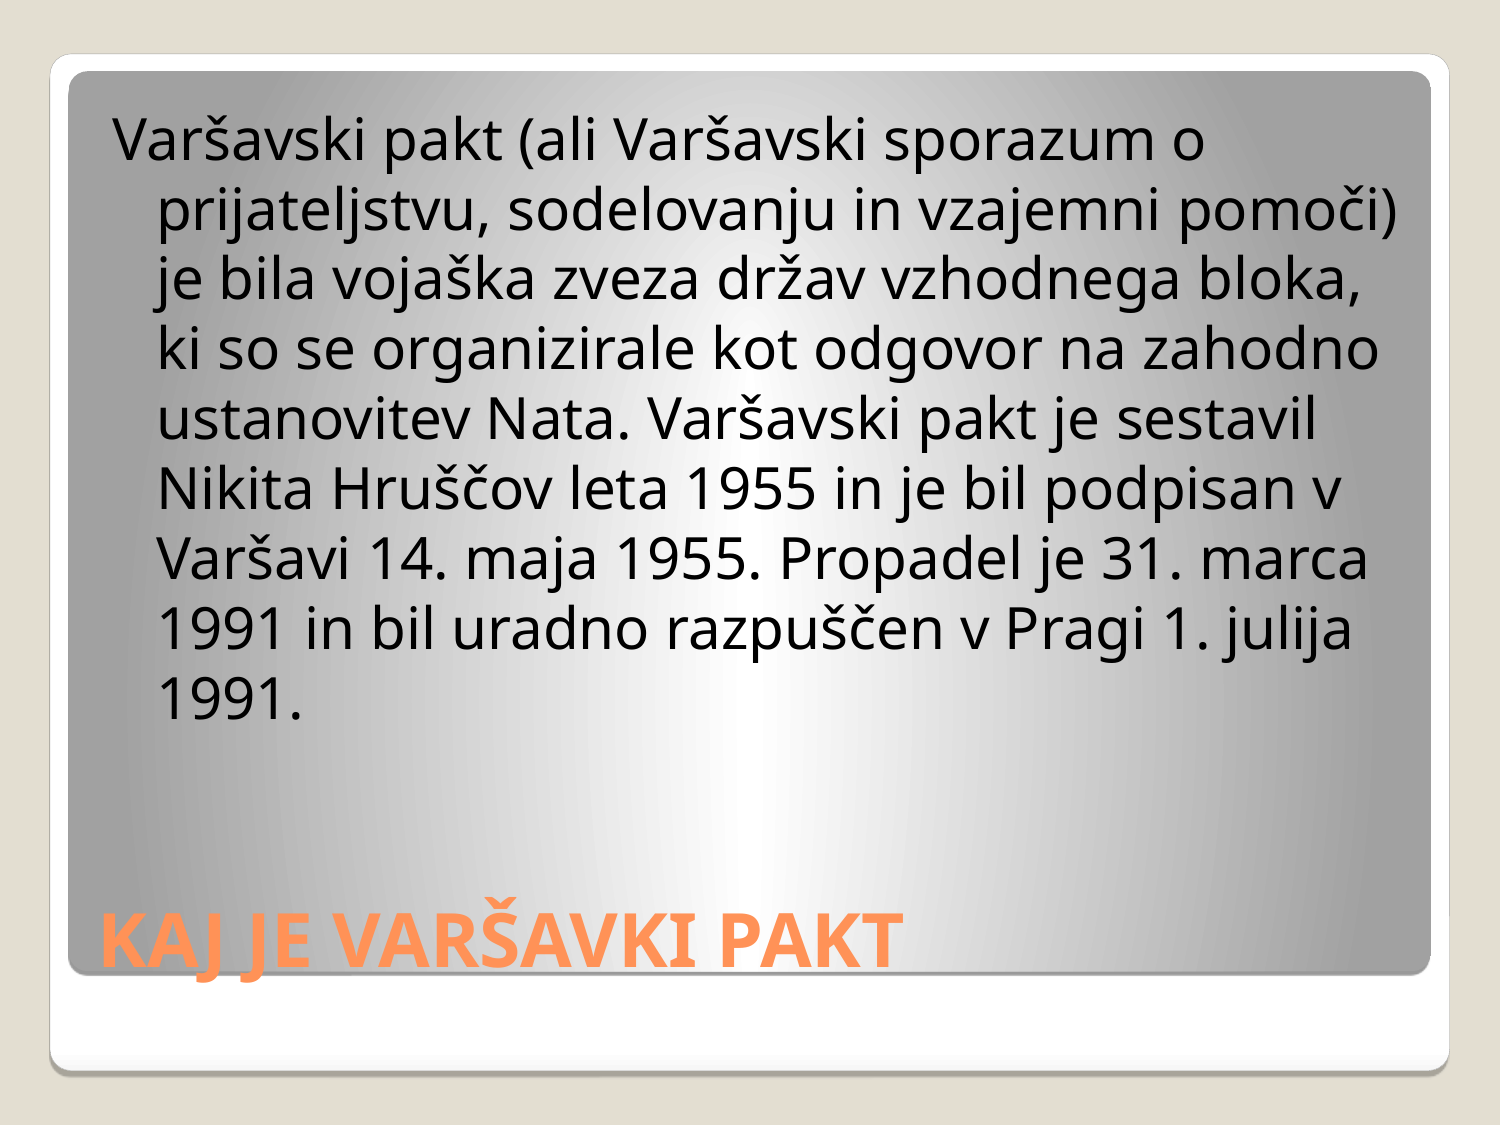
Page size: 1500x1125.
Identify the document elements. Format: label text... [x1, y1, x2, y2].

list Varšavski pakt (ali Varšavski sporazum o prijateljstvu, sodelovanju in vzajemni pomoči) je bila vojaška zveza držav vzhodnega bloka, ki so se organizirale kot odgovor na zahodno ustanovitev Nata. Varšavski pakt je sestavil Nikita Hruščov leta 1955 in je bil podpisan v Varšavi 14. maja 1955. Propadel je 31. marca 1991 in bil uradno razpuščen v Pragi 1. julija 1991. [82, 86, 1425, 774]
title KAJ JE VARŠAVKI PAKT [82, 817, 1425, 991]
